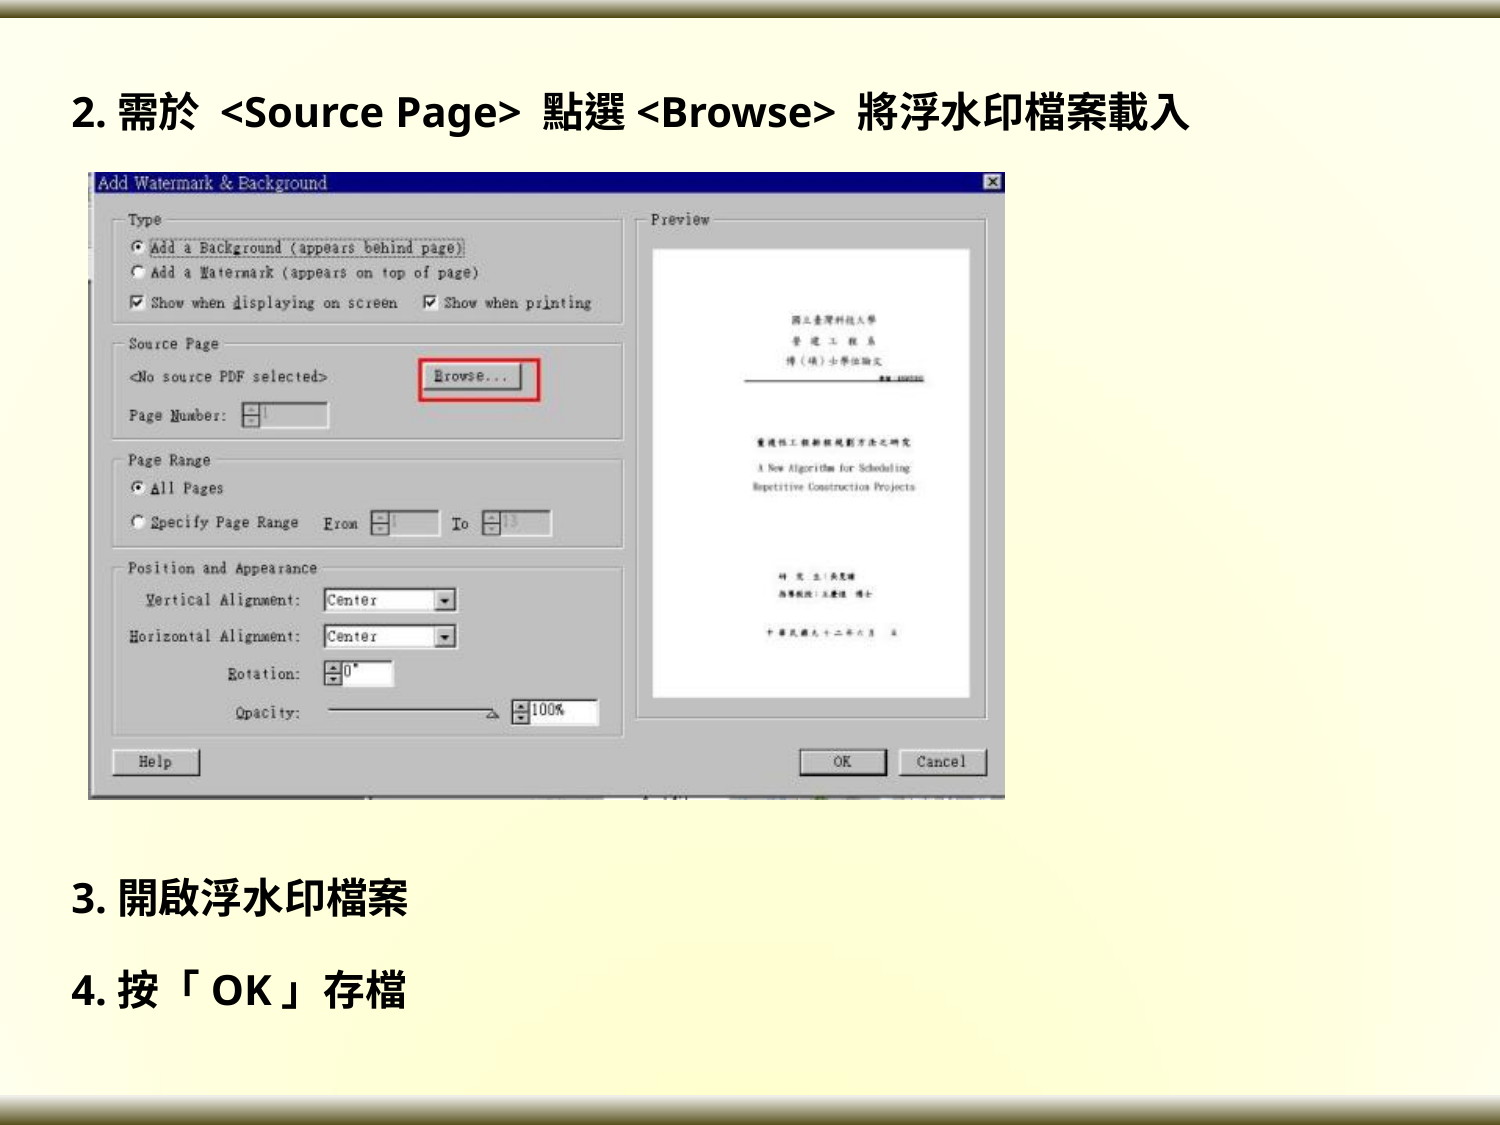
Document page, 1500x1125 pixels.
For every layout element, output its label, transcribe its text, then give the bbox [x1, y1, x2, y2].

picture [88, 172, 1005, 800]
list 2.需於 <Source Page> 點選<Browse> 將浮水印檔案載入 3.開啟浮水印檔案 4.按「OK」存檔 [0, 78, 1383, 1083]
